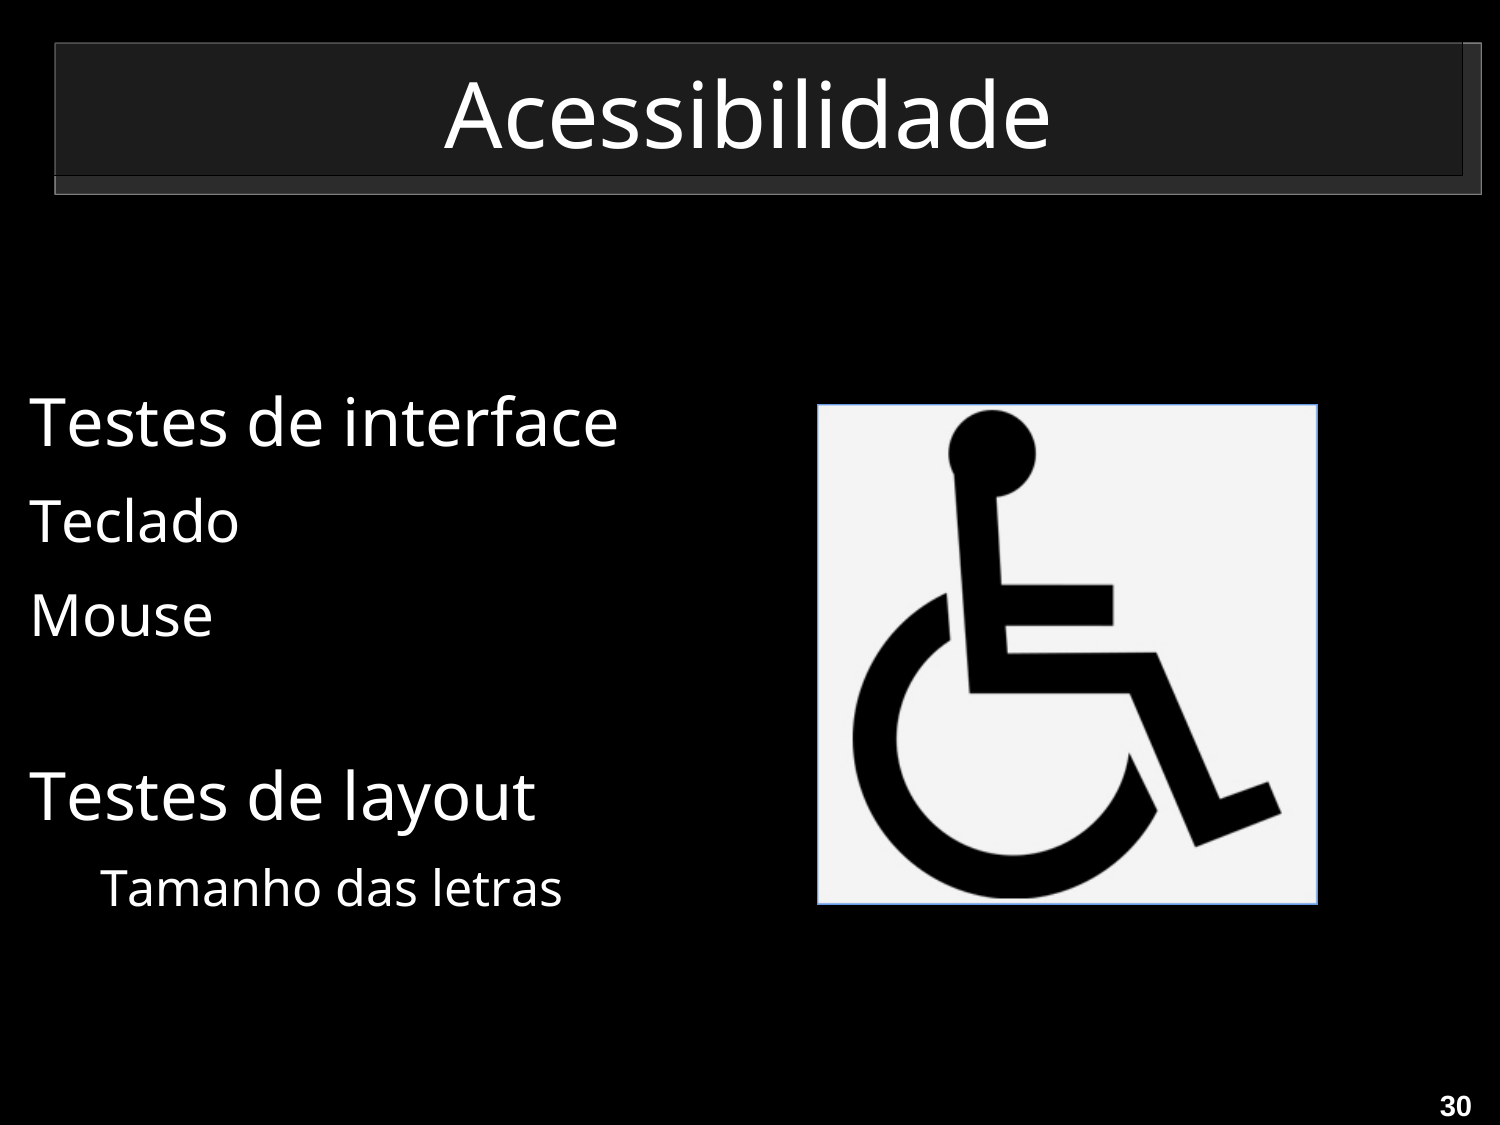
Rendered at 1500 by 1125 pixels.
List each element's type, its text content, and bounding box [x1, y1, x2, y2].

list Testes de interface Teclado Mouse Testes de layout Tamanho das letras [29, 375, 1470, 1031]
picture [817, 404, 1318, 905]
title Acessibilidade [29, 38, 1470, 188]
